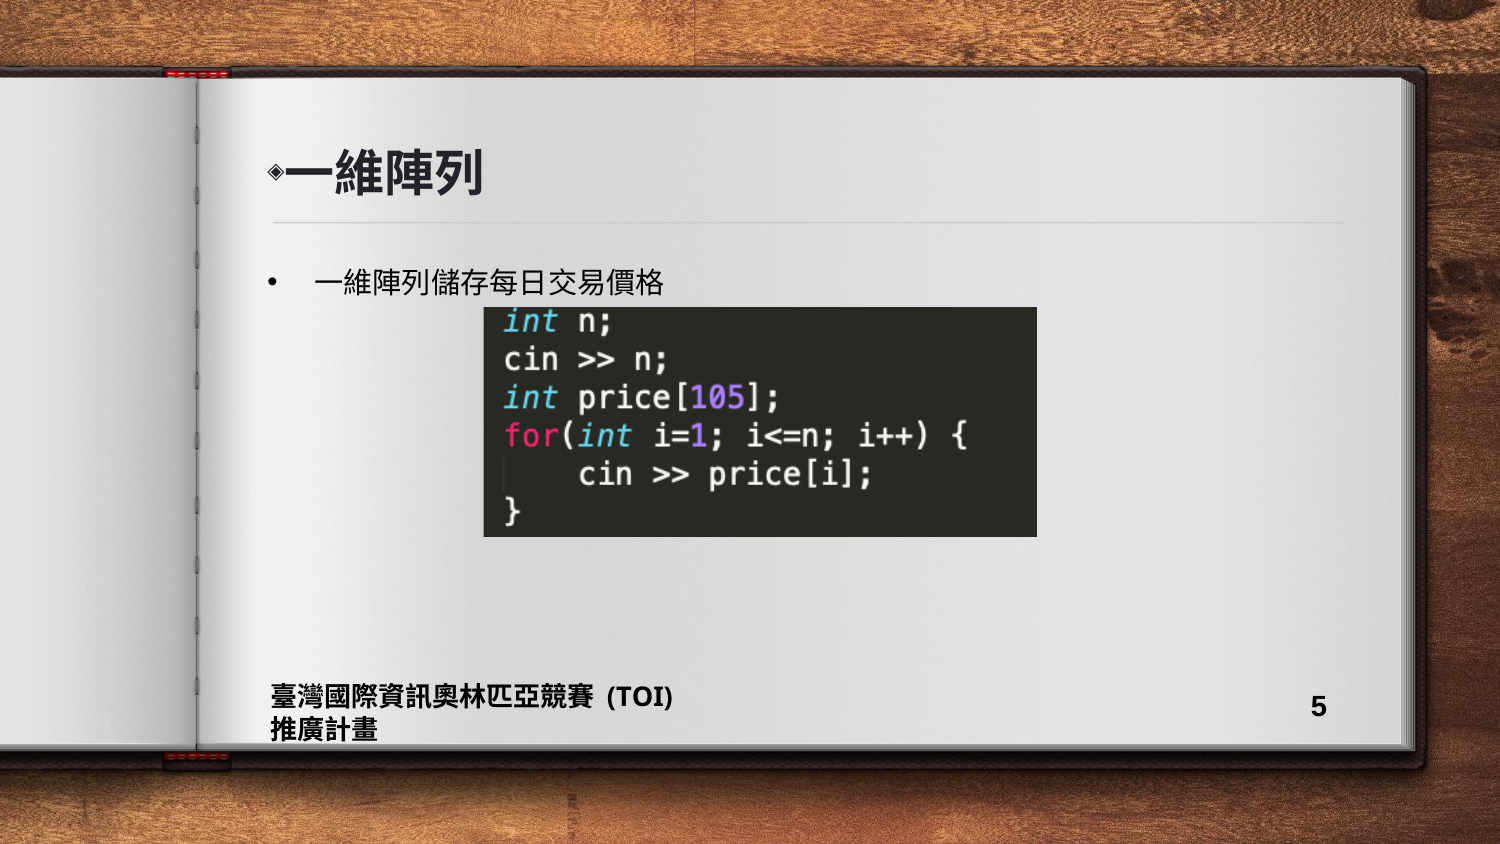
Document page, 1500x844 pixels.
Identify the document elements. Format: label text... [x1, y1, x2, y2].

text_box [1295, 672, 1386, 737]
text_box 一維陣列 [252, 126, 746, 216]
text_box 一維陣列儲存每日交易價格 [252, 239, 1325, 432]
picture [483, 307, 1037, 537]
